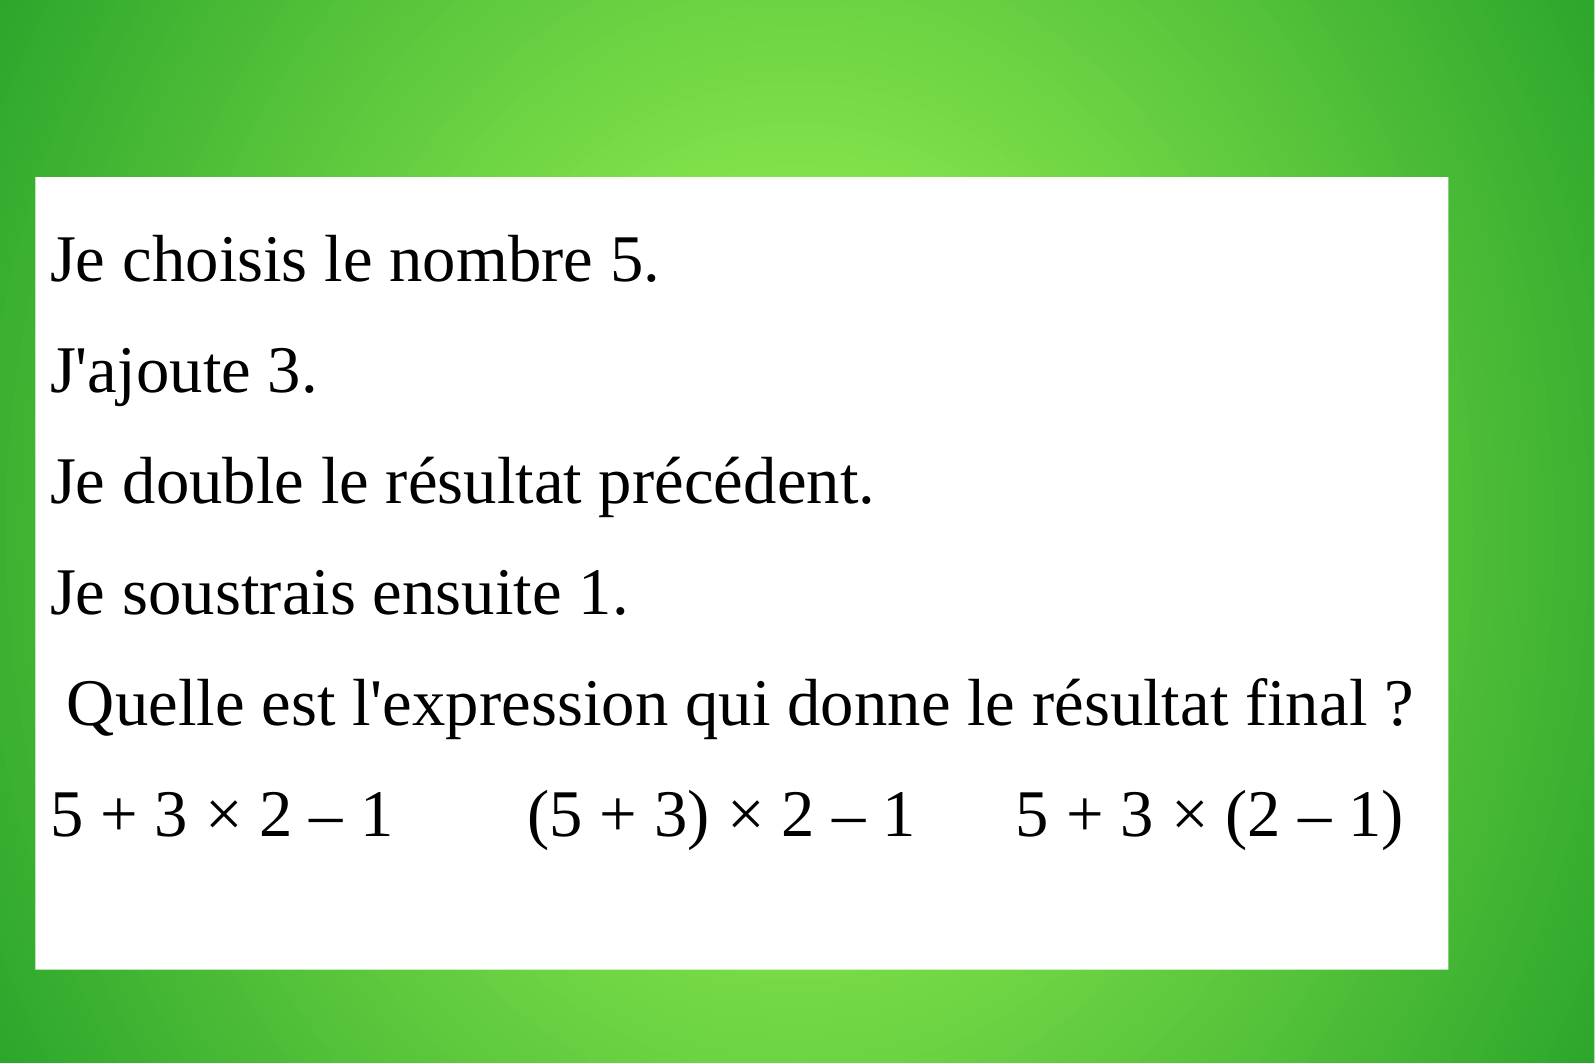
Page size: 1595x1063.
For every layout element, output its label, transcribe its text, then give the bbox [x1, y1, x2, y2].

text_box Je choisis le nombre 5. J'ajoute 3. Je double le résultat précédent. Je soustrais ensuite 1. Quelle est l'expression qui donne le résultat final ? 5 + 3 × 2 – 1 (5 + 3) × 2 – 1 5 + 3 × (2 – 1) [35, 177, 1449, 934]
picture [0, 0, 1595, 1063]
